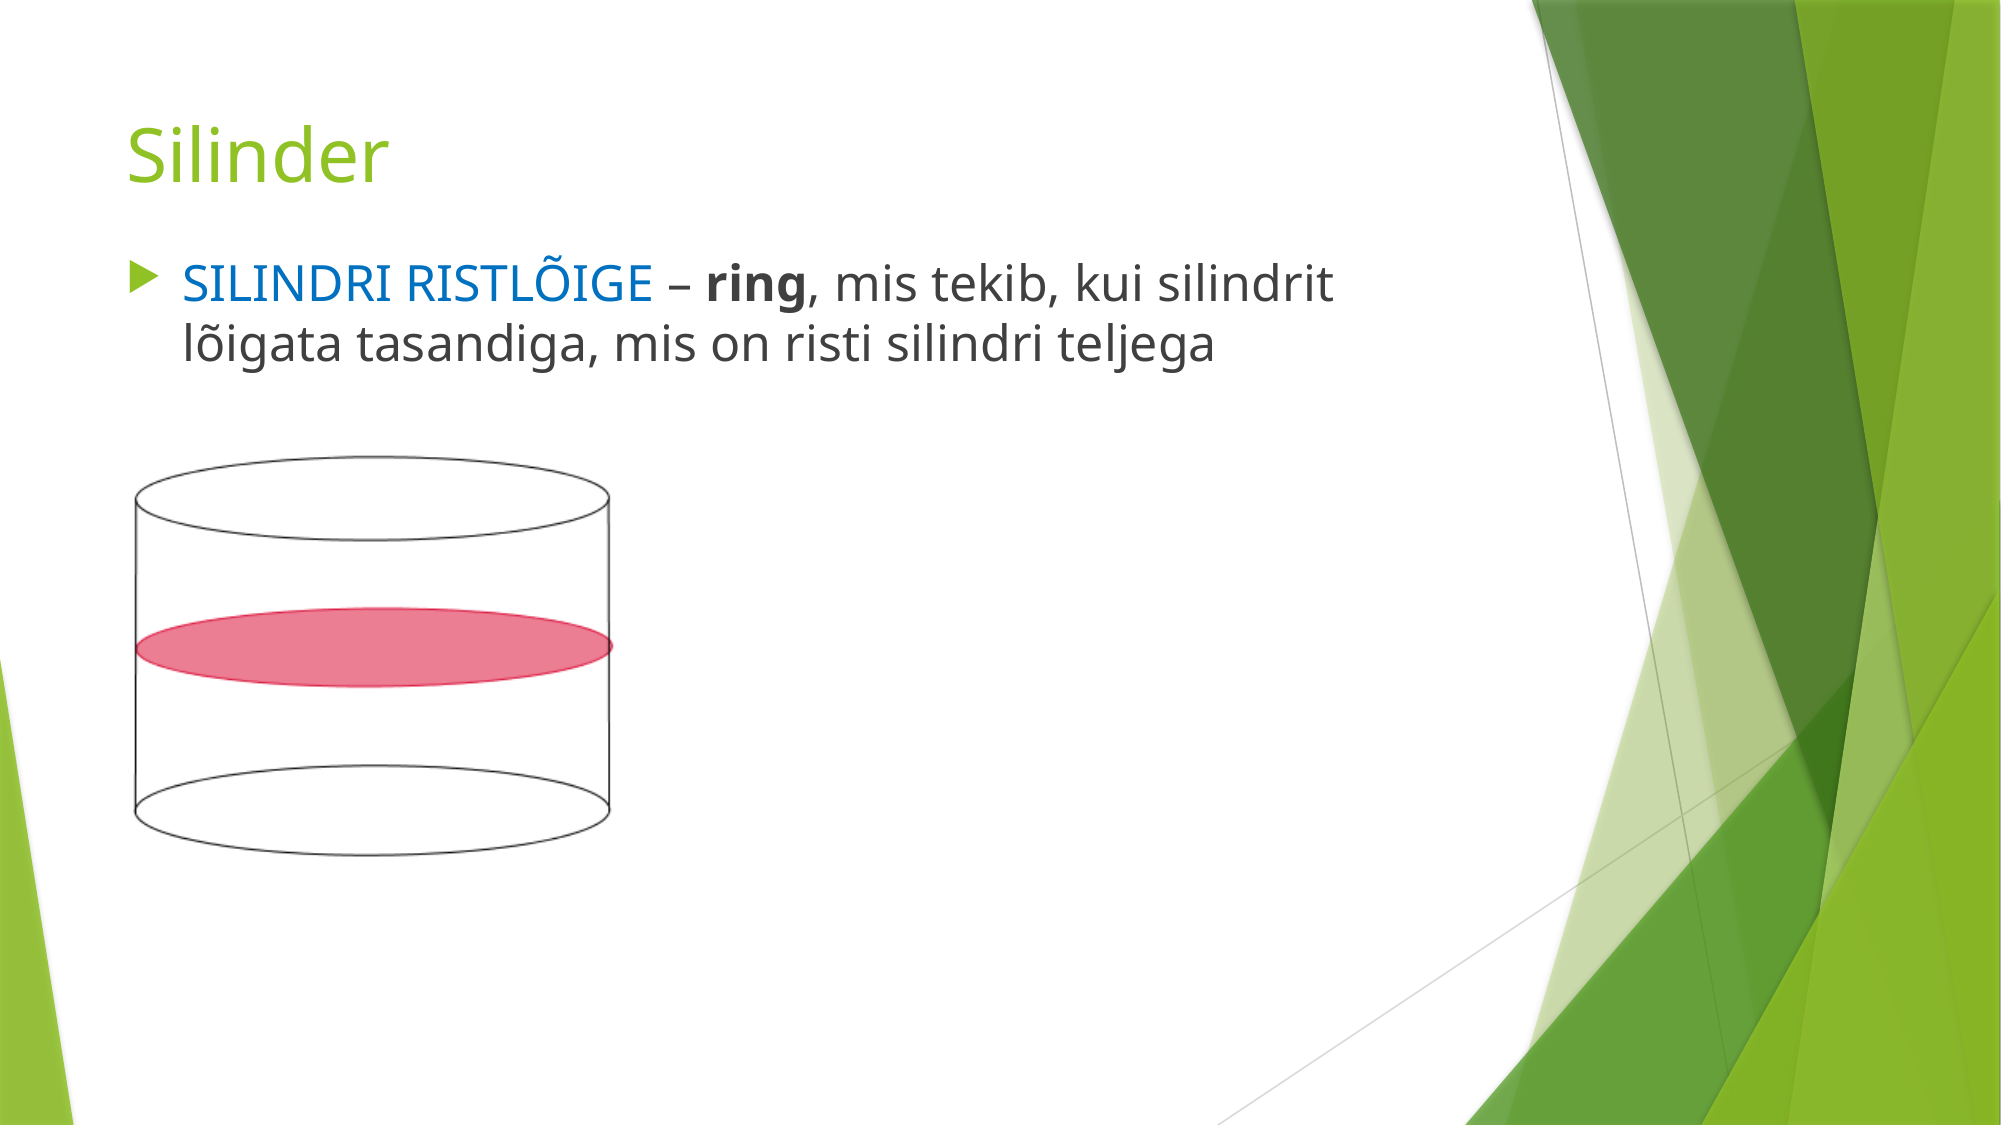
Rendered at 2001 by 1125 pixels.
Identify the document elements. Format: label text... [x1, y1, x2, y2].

list SILINDRI RISTLÕIGE – ring, mis tekib, kui silindrit lõigata tasandiga, mis on risti silindri teljega [111, 243, 1522, 881]
picture [118, 442, 632, 877]
title Silinder [111, 99, 1522, 243]
